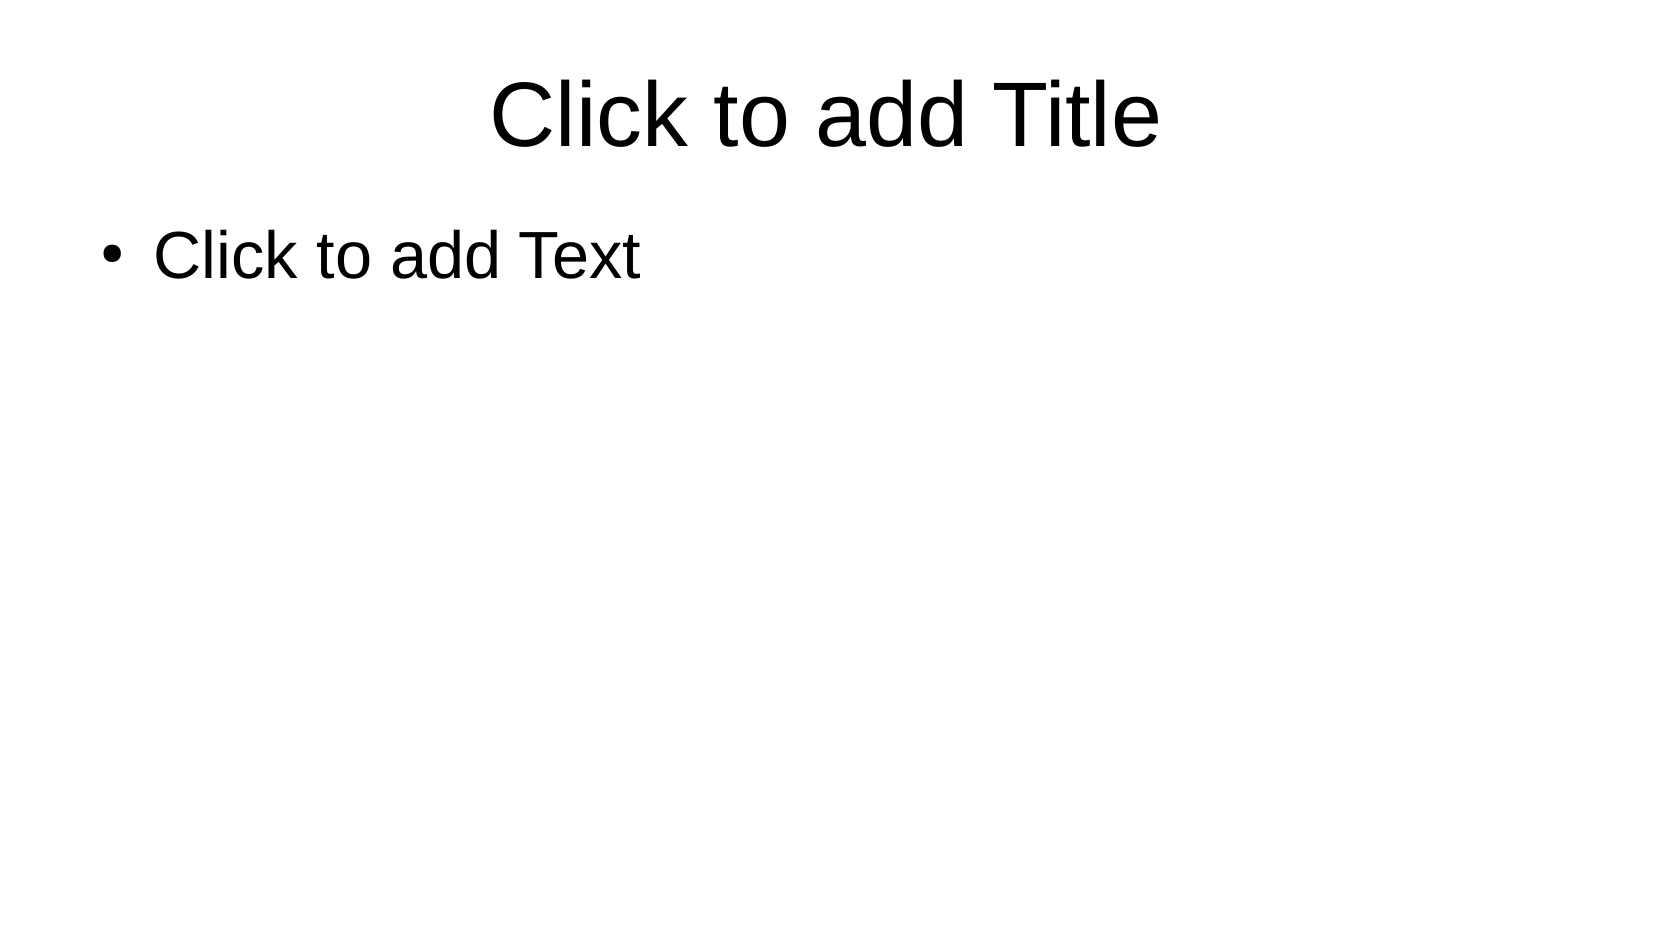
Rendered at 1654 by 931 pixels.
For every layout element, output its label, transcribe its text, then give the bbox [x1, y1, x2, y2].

list Click to add Text [82, 217, 1571, 758]
title Click to add Title [82, 37, 1571, 193]
